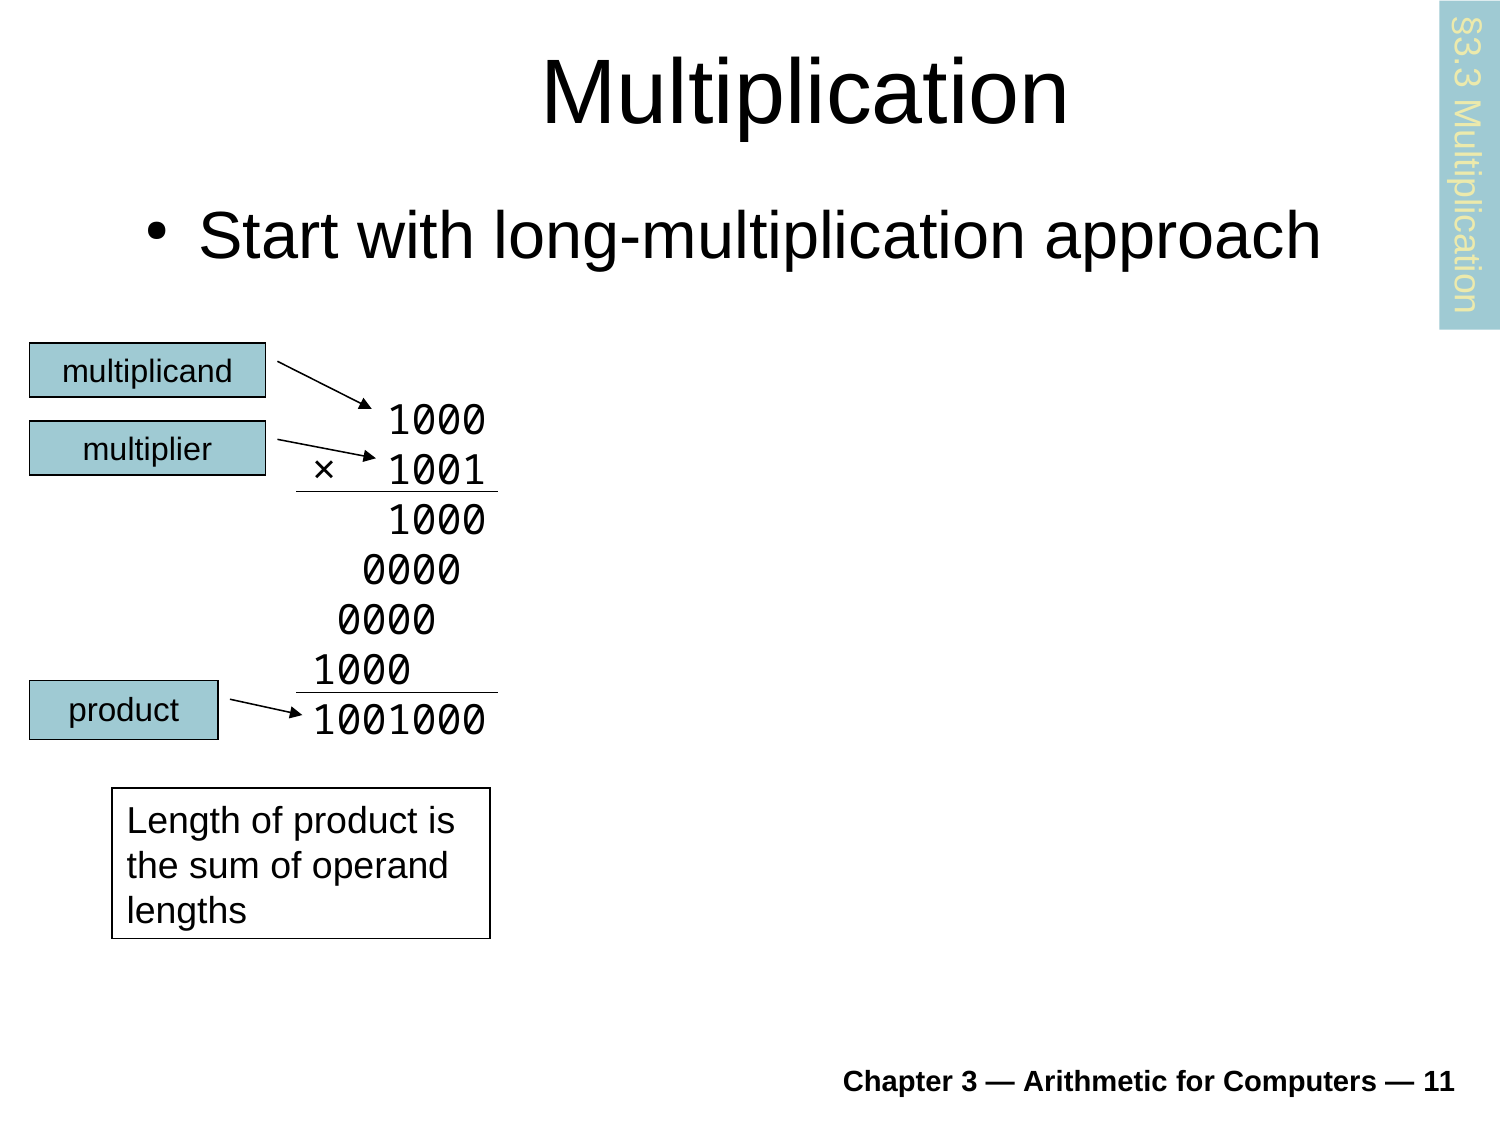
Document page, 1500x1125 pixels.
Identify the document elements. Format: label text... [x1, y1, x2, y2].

text_box multiplicand [29, 343, 266, 397]
title Multiplication [112, 23, 1439, 149]
text_box 1000 × 1001 1000 0000 0000 1000 1001000 [296, 385, 502, 752]
text_box Chapter 3 — Arithmetic for Computers — <number> [277, 1046, 1471, 1106]
text_box §3.3 Multiplication [1439, 0, 1500, 330]
text_box product [29, 681, 218, 740]
text_box Length of product is the sum of operand lengths [111, 787, 491, 939]
list Start with long-multiplication approach [112, 184, 1439, 311]
text_box multiplier [29, 421, 266, 475]
